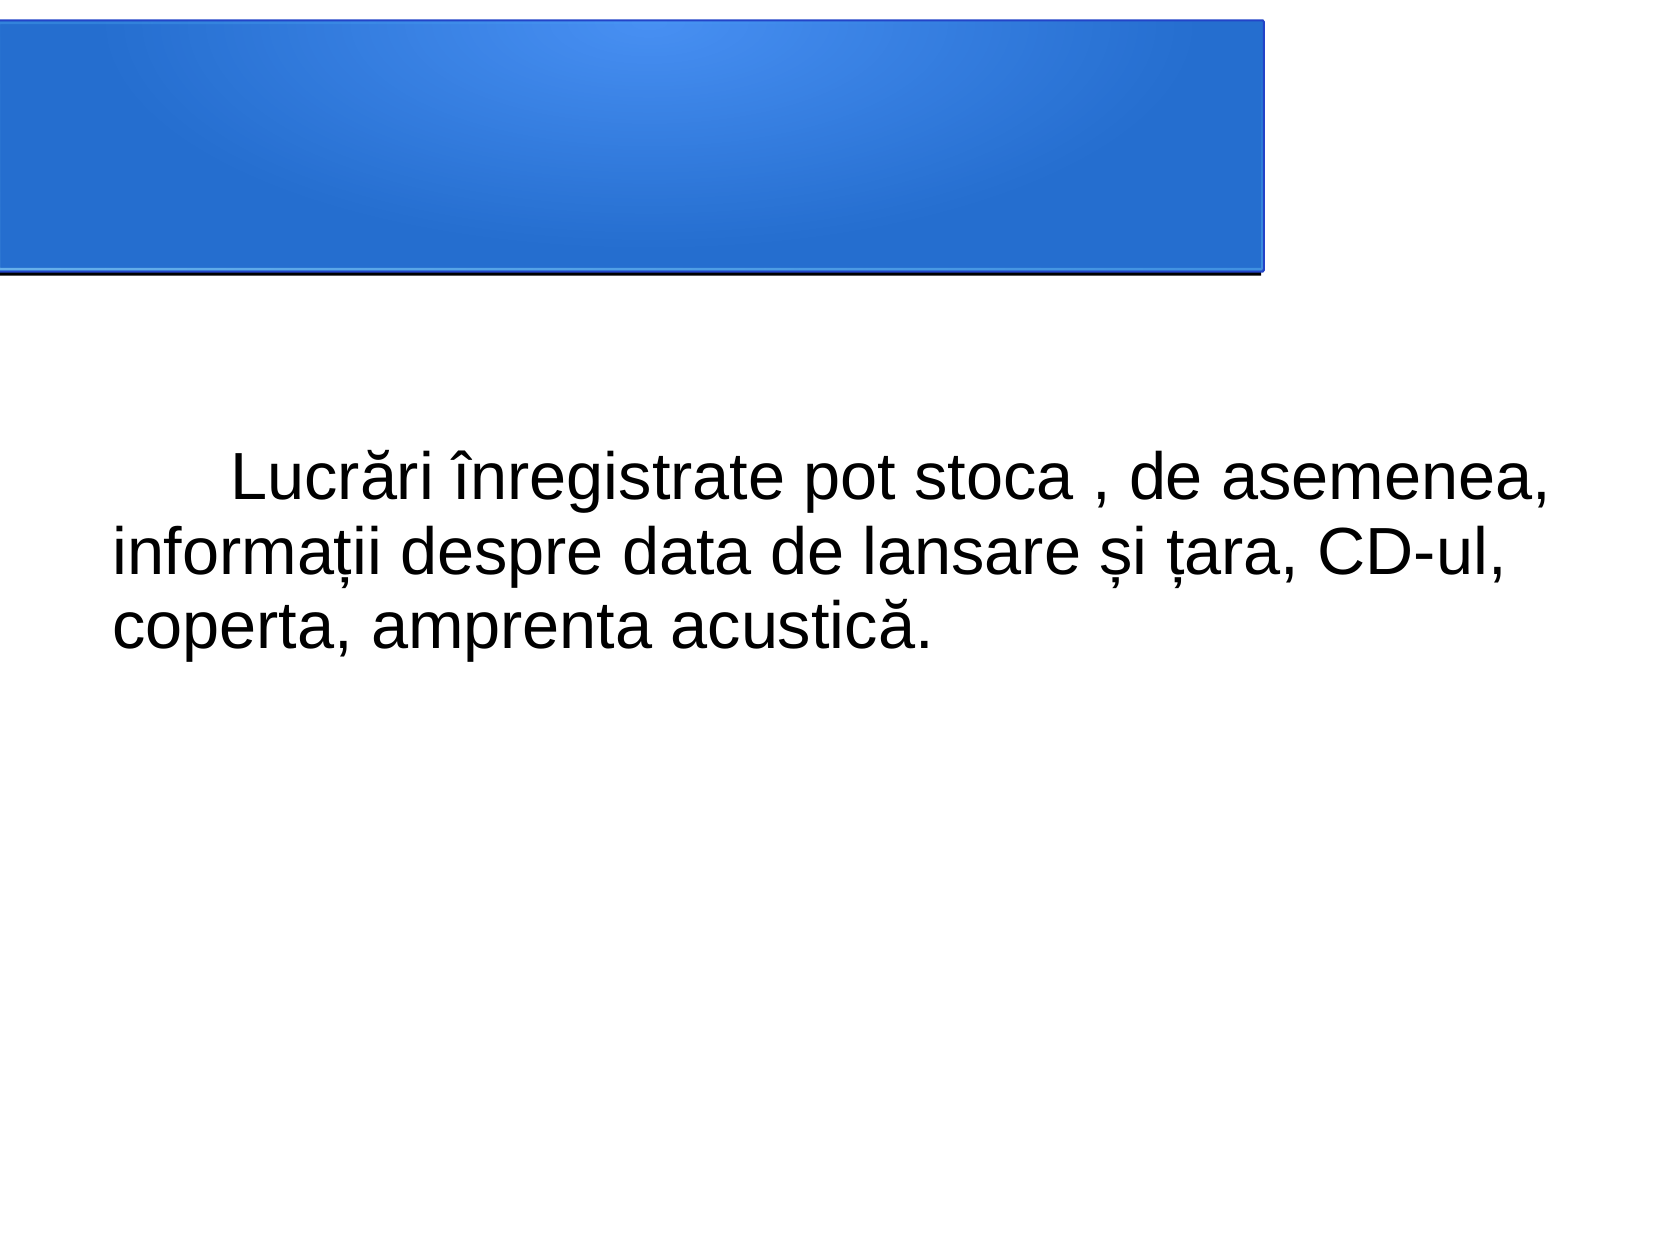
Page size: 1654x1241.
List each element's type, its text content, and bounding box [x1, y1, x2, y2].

list Lucrări înregistrate pot stoca , de asemenea, informații despre data de lansare și țara, CD-ul, coperta, amprenta acustică. [82, 299, 1571, 1019]
